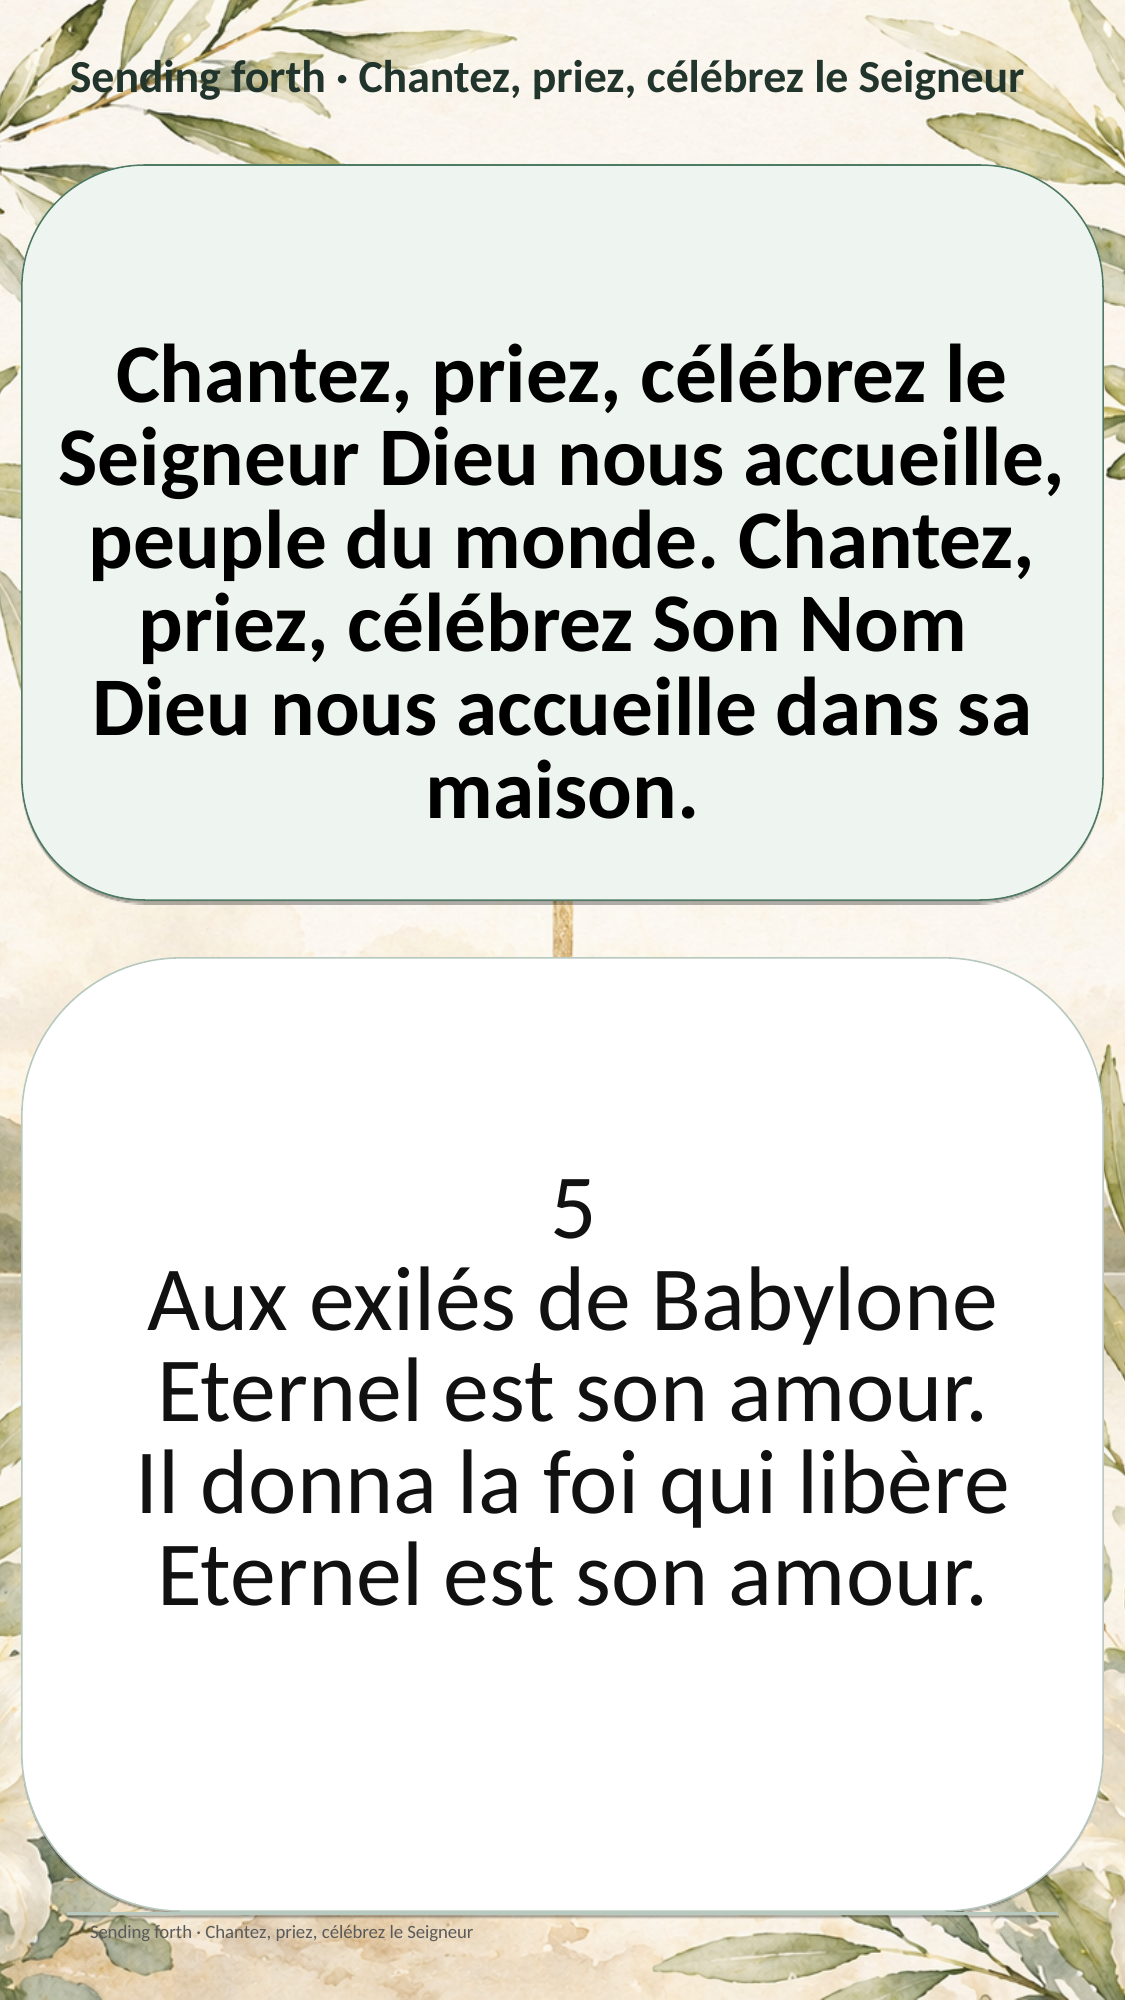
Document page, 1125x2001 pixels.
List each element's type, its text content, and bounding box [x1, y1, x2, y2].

text_box [21, 732, 1104, 901]
text_box 5 Aux exilés de Babylone Eternel est son amour. Il donna la foi qui libère Eternel est son amour. [106, 939, 1041, 1859]
text_box [21, 165, 1104, 332]
picture [0, 0, 1125, 2000]
text_box [21, 976, 1104, 1914]
text_box Sending forth · Chantez, priez, célébrez le Seigneur [75, 1916, 736, 1955]
text_box Chantez, priez, célébrez le Seigneur Dieu nous accueille, peuple du monde. Chantez, priez, célébrez Son Nom Dieu nous accueille dans sa maison. [21, 332, 1104, 732]
text_box Sending forth · Chantez, priez, célébrez le Seigneur [54, 51, 1041, 122]
